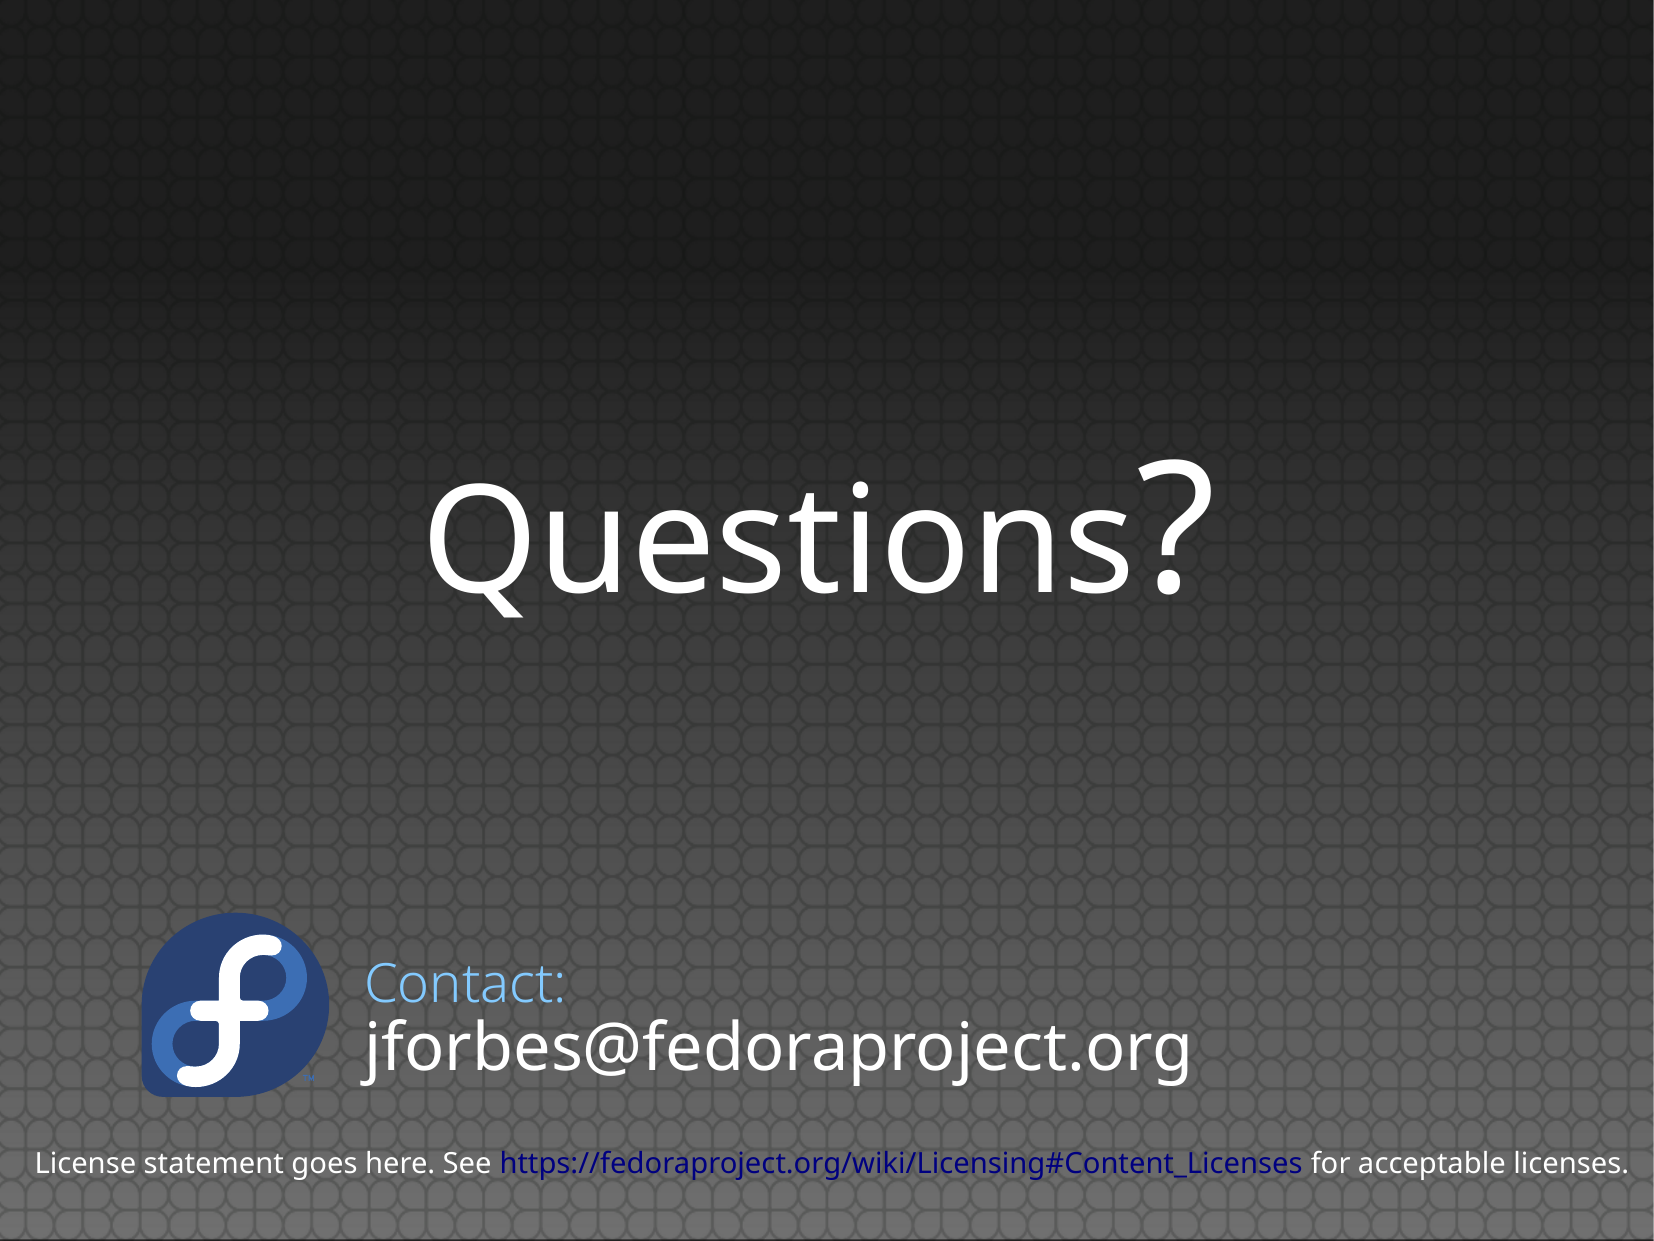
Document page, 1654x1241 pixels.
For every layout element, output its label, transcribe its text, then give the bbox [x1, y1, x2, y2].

title Questions? [30, 414, 1606, 628]
text_box Contact: [349, 937, 703, 1016]
text_box License statement goes here. See https://fedoraproject.org/wiki/Licensing#Content_Licenses for acceptable licenses. [52, 1135, 1612, 1219]
text_box jforbes@fedoraproject.org [349, 992, 1455, 1085]
picture [0, 0, 1654, 1241]
